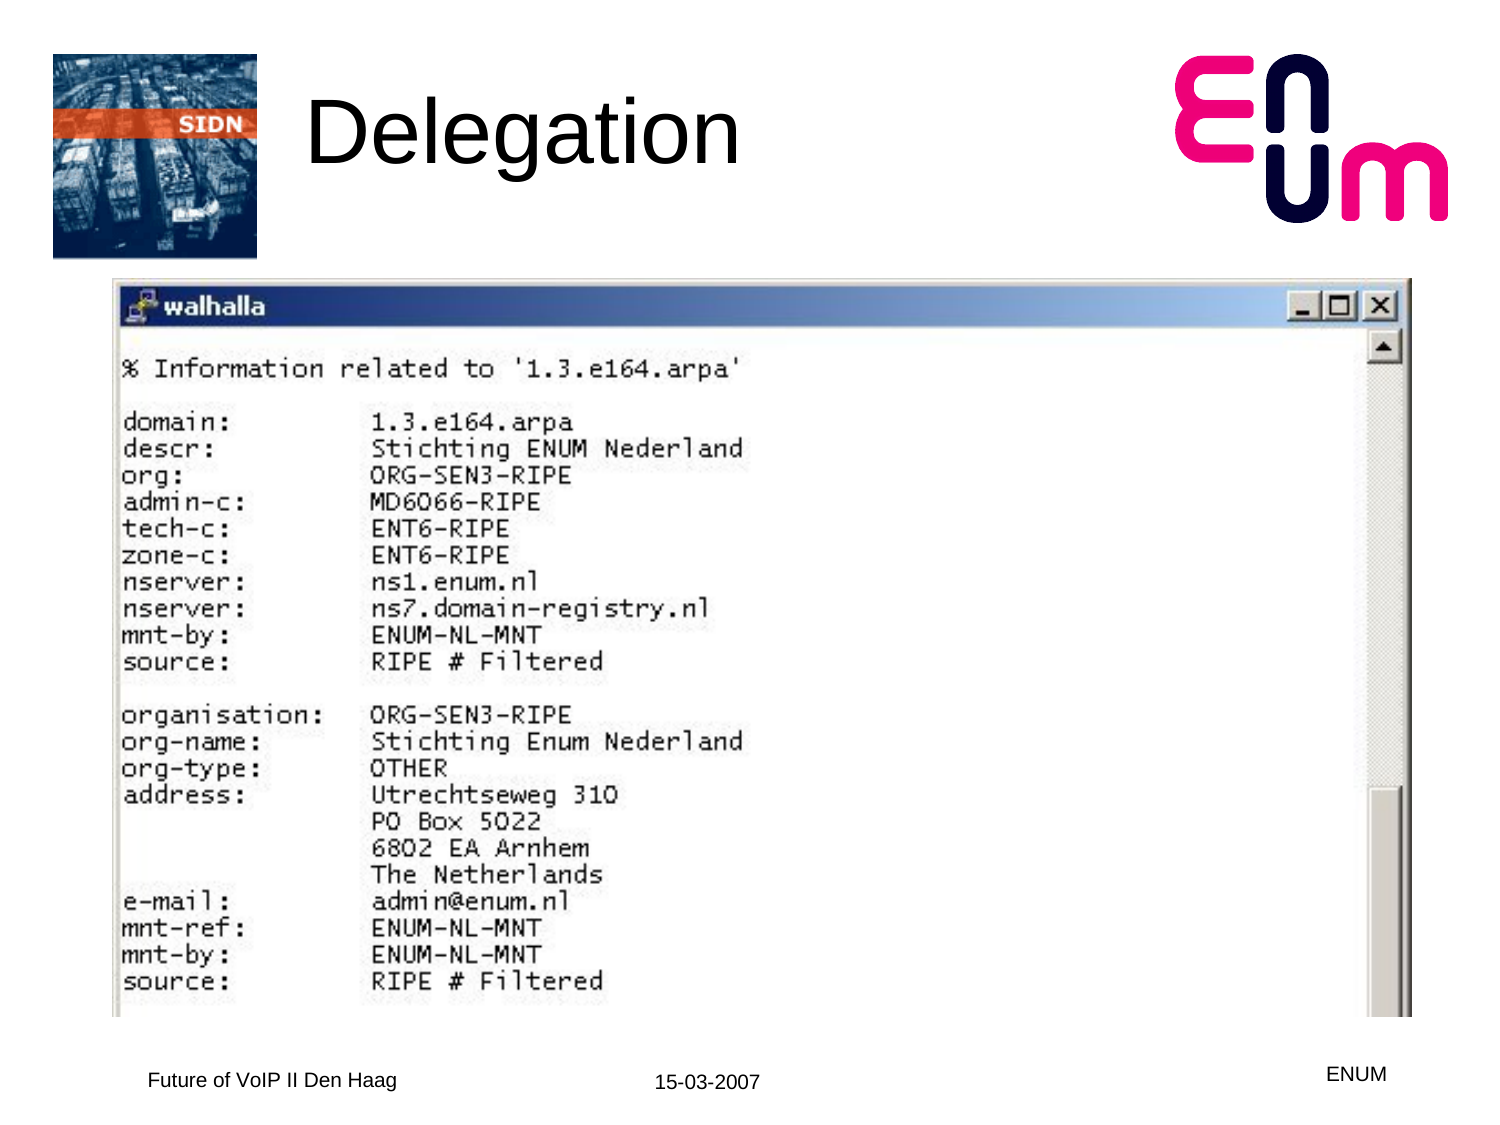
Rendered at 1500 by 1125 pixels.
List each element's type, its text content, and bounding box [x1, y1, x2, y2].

title Delegation [289, 66, 1359, 199]
picture [53, 0, 1448, 1120]
